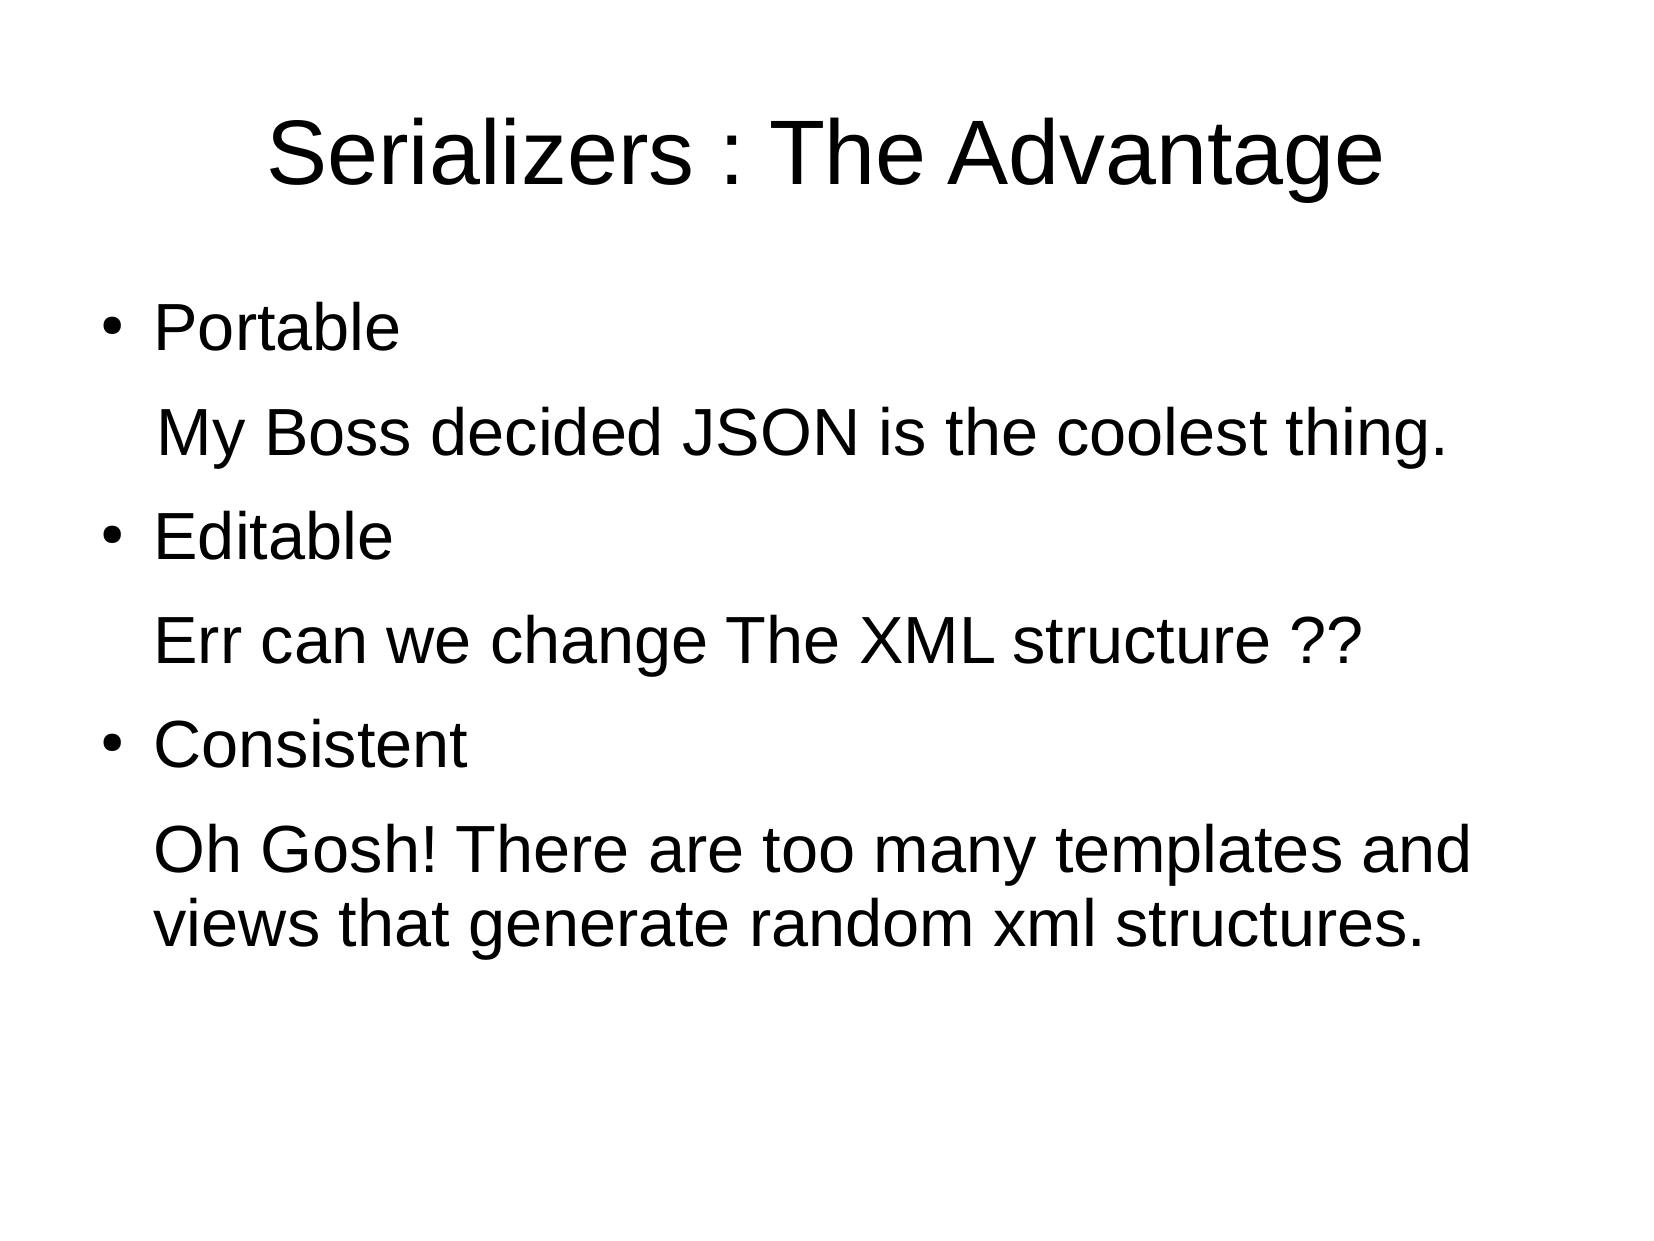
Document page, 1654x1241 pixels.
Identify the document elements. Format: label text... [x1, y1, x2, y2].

title Serializers : The Advantage [82, 49, 1571, 257]
list Portable My Boss decided JSON is the coolest thing. Editable Err can we change The XML structure ?? Consistent Oh Gosh! There are too many templates and views that generate random xml structures. [82, 290, 1571, 1109]
